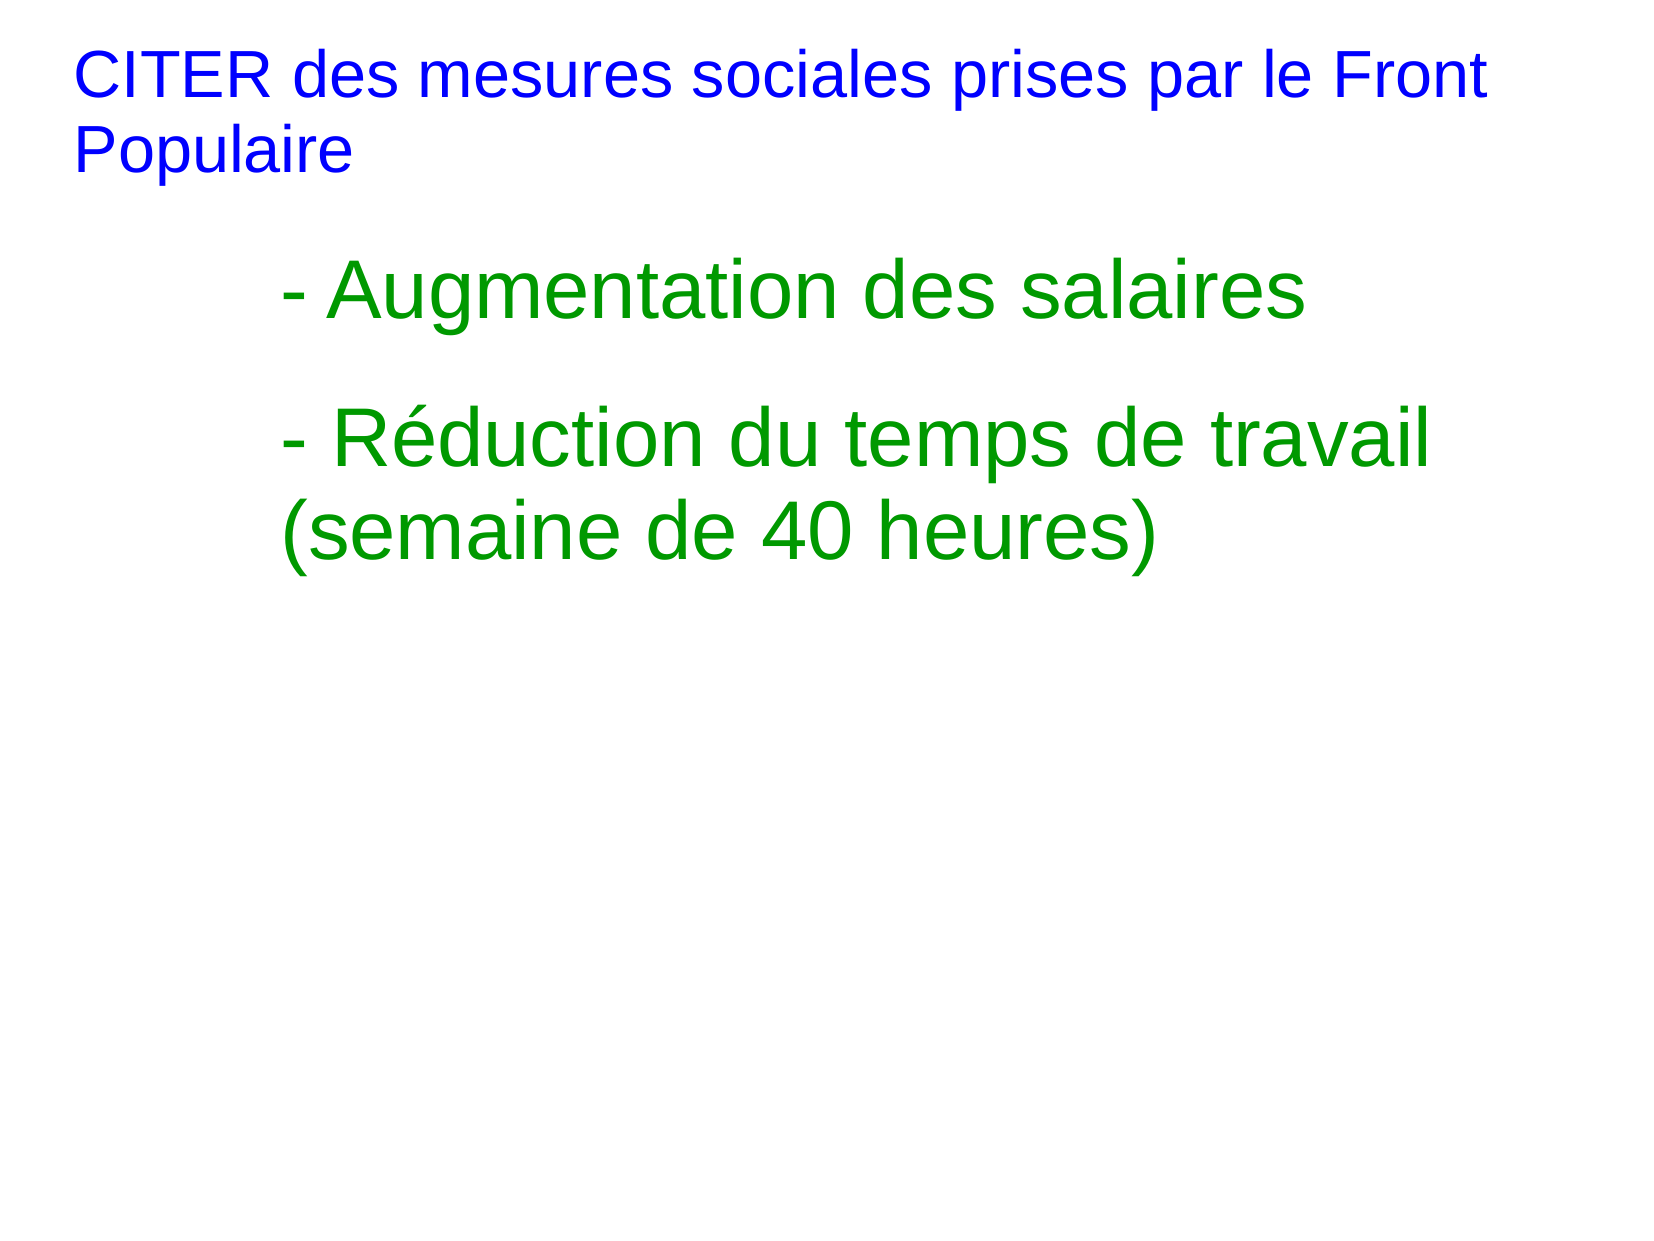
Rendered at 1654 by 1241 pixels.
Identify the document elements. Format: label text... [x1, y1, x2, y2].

text_box CITER des mesures sociales prises par le Front Populaire [59, 29, 1536, 195]
text_box - Augmentation des salaires [265, 236, 1359, 345]
text_box - Réduction du temps de travail (semaine de 40 heures) [265, 383, 1565, 585]
